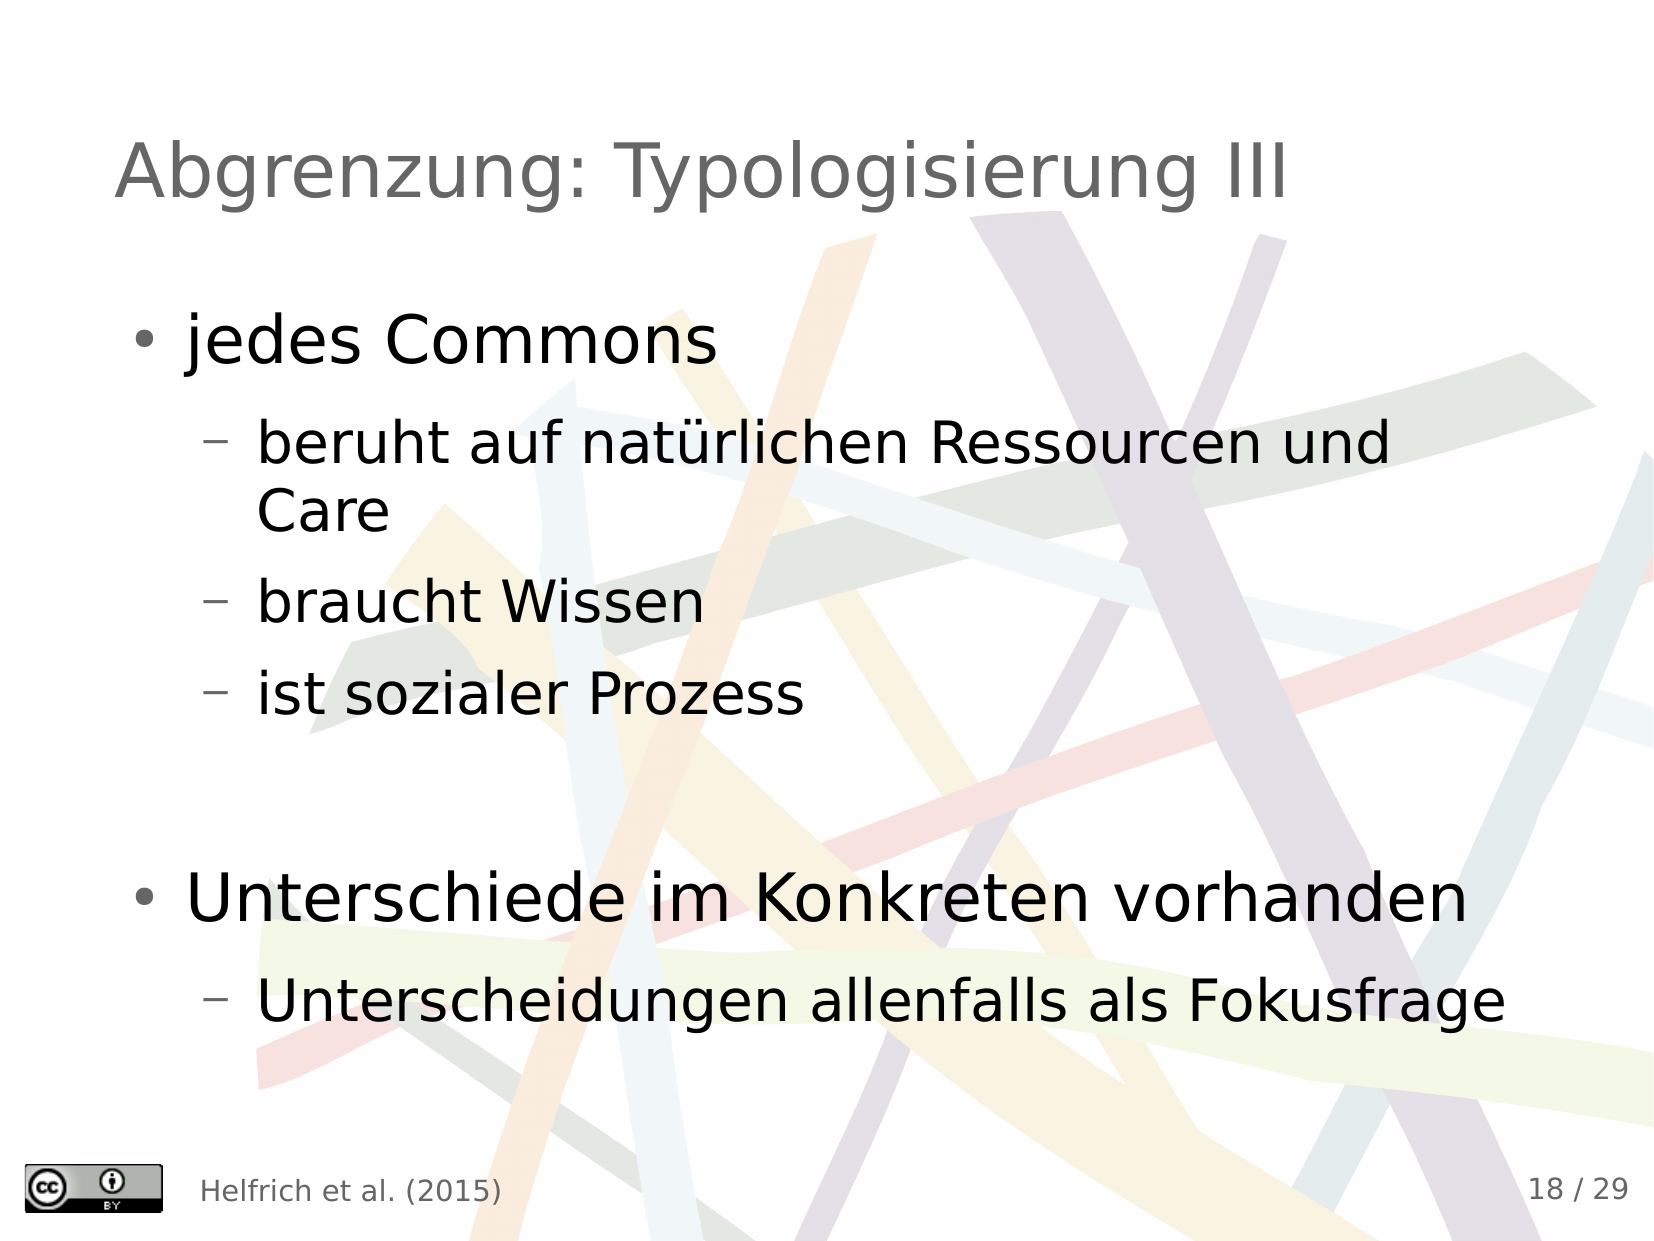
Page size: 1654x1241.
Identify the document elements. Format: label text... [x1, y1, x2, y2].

text_box Helfrich et al. (2015) [184, 1167, 1218, 1217]
title Abgrenzung: Typologisierung III [114, 73, 1539, 271]
list jedes Commons beruht auf natürlichen Ressourcen und Care braucht Wissen ist sozialer Prozess Unterschiede im Konkreten vorhanden Unterscheidungen allenfalls als Fokusfrage [114, 302, 1539, 1102]
picture [24, 1164, 163, 1213]
